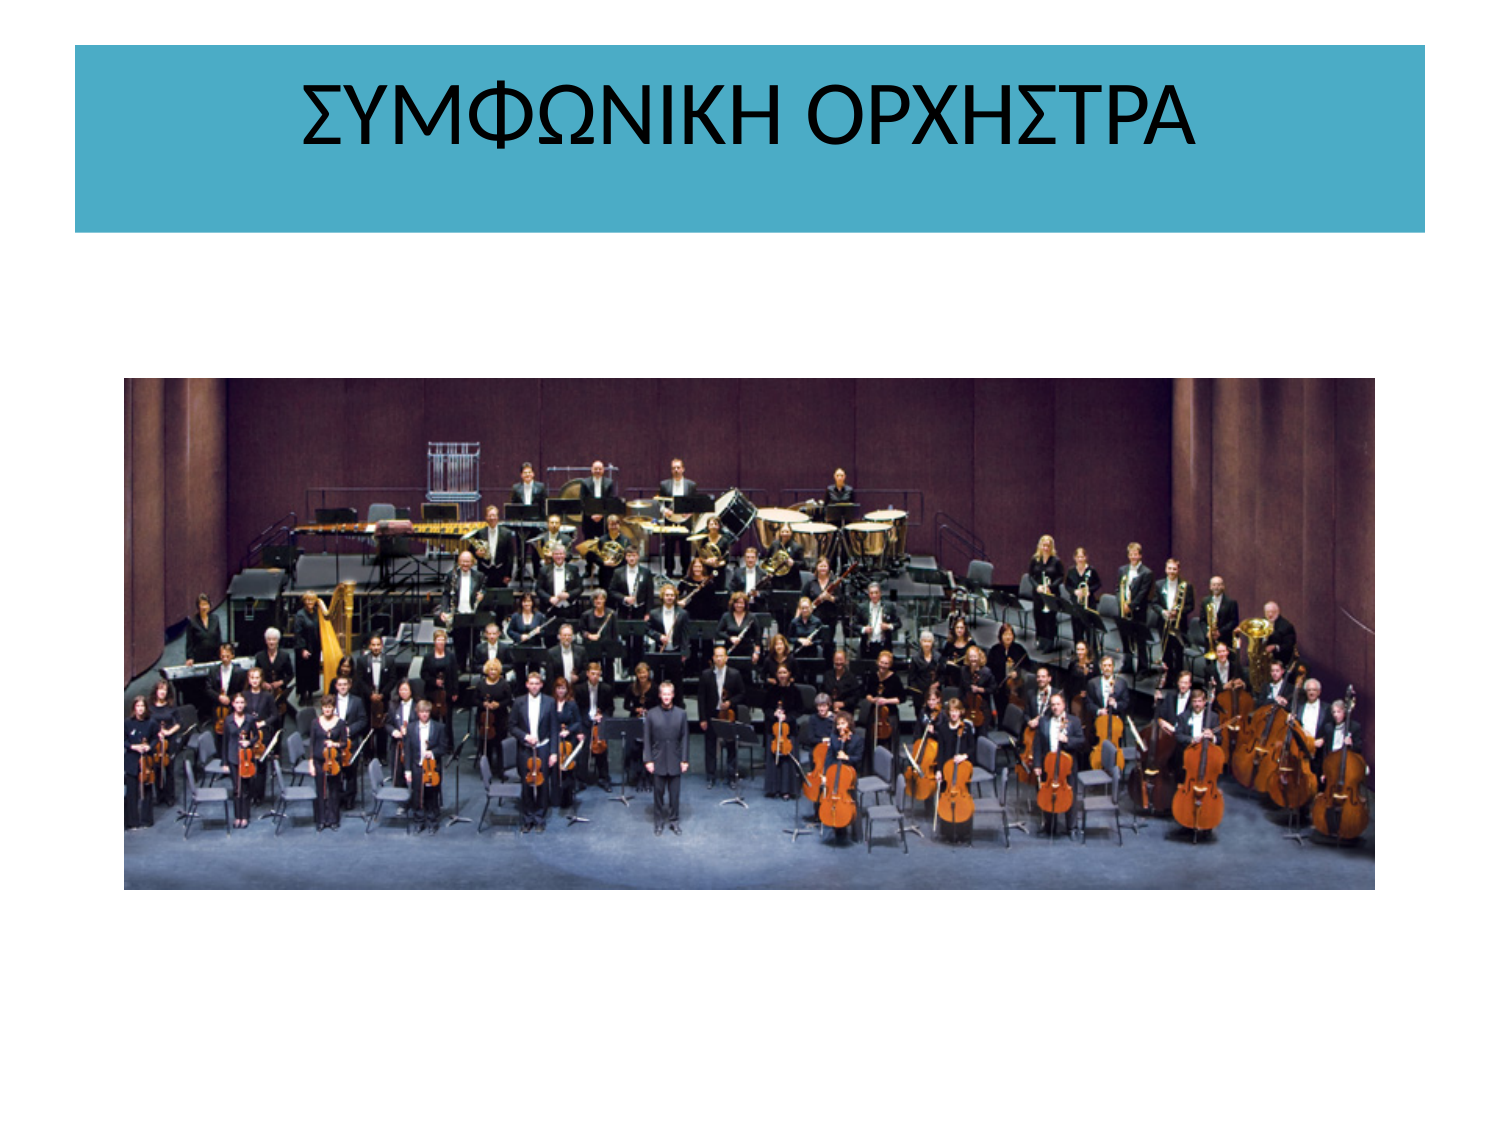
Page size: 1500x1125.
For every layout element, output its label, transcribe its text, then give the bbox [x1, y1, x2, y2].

picture [124, 378, 1375, 890]
title ΣΥΜΦΩΝΙΚΗ ΟΡΧΗΣΤΡΑ [75, 45, 1425, 233]
